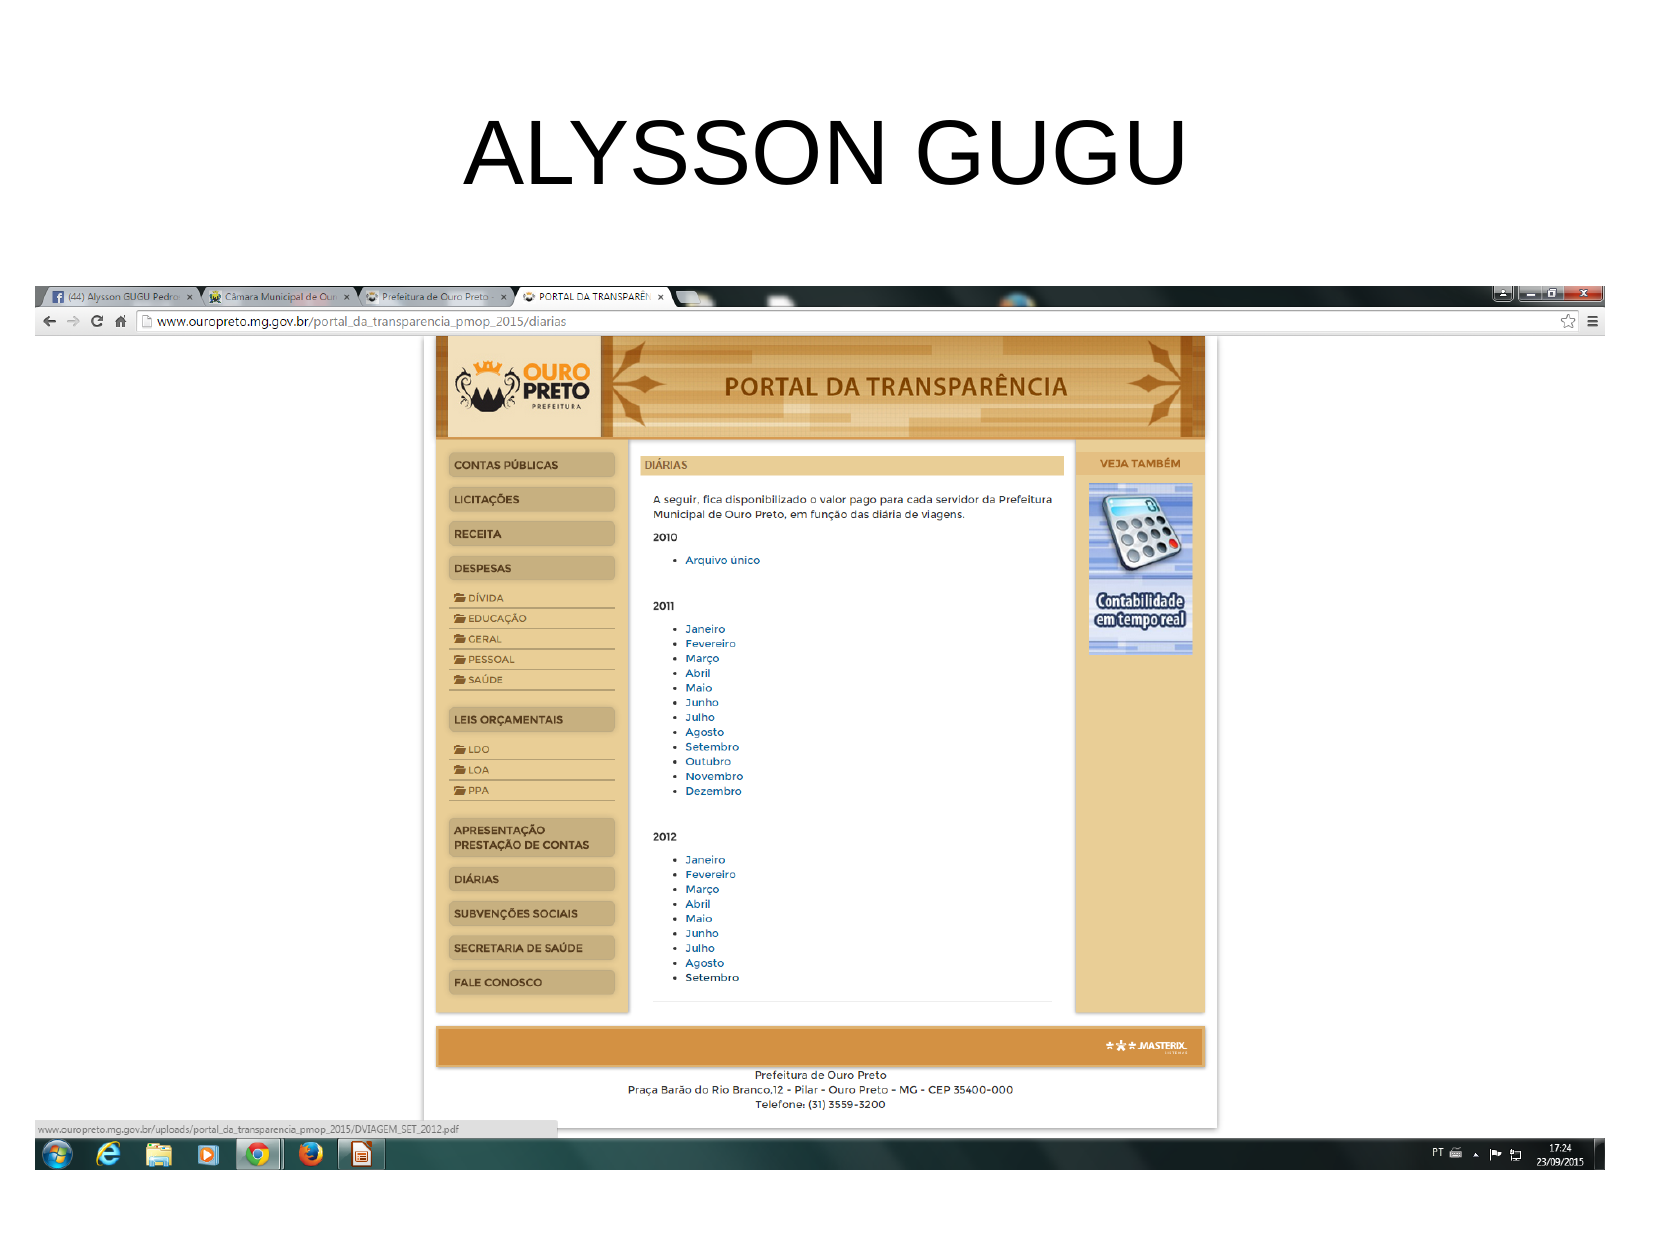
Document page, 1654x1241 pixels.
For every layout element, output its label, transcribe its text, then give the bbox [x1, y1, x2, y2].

picture [35, 286, 1605, 1170]
title ALYSSON GUGU [82, 49, 1571, 257]
